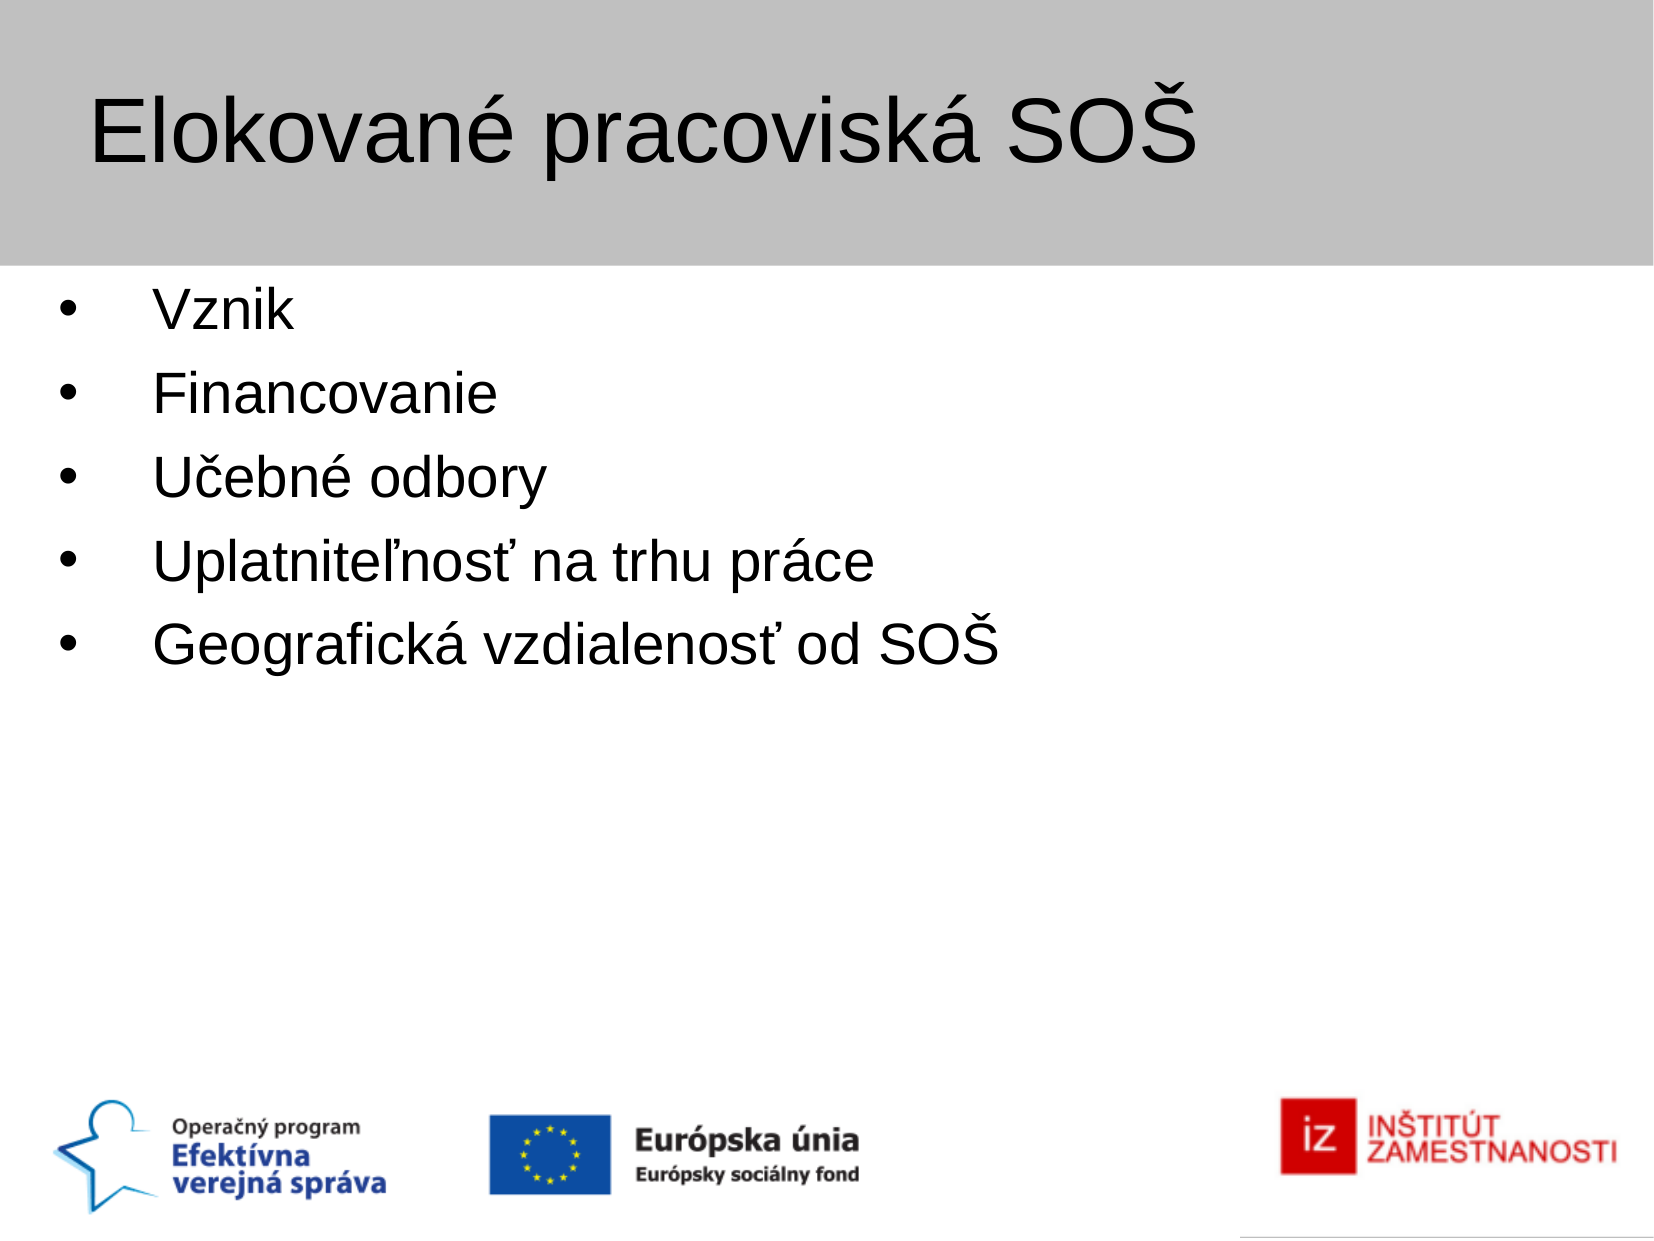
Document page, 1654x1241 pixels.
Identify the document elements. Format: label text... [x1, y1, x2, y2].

text_box Elokované pracoviská SOŠ [88, 29, 1565, 237]
text_box Vznik Financovanie Učebné odbory Uplatniteľnosť na trhu práce Geografická vzdialenosť od SOŠ [58, 279, 1535, 983]
picture [29, 1062, 886, 1240]
picture [1240, 1033, 1654, 1240]
